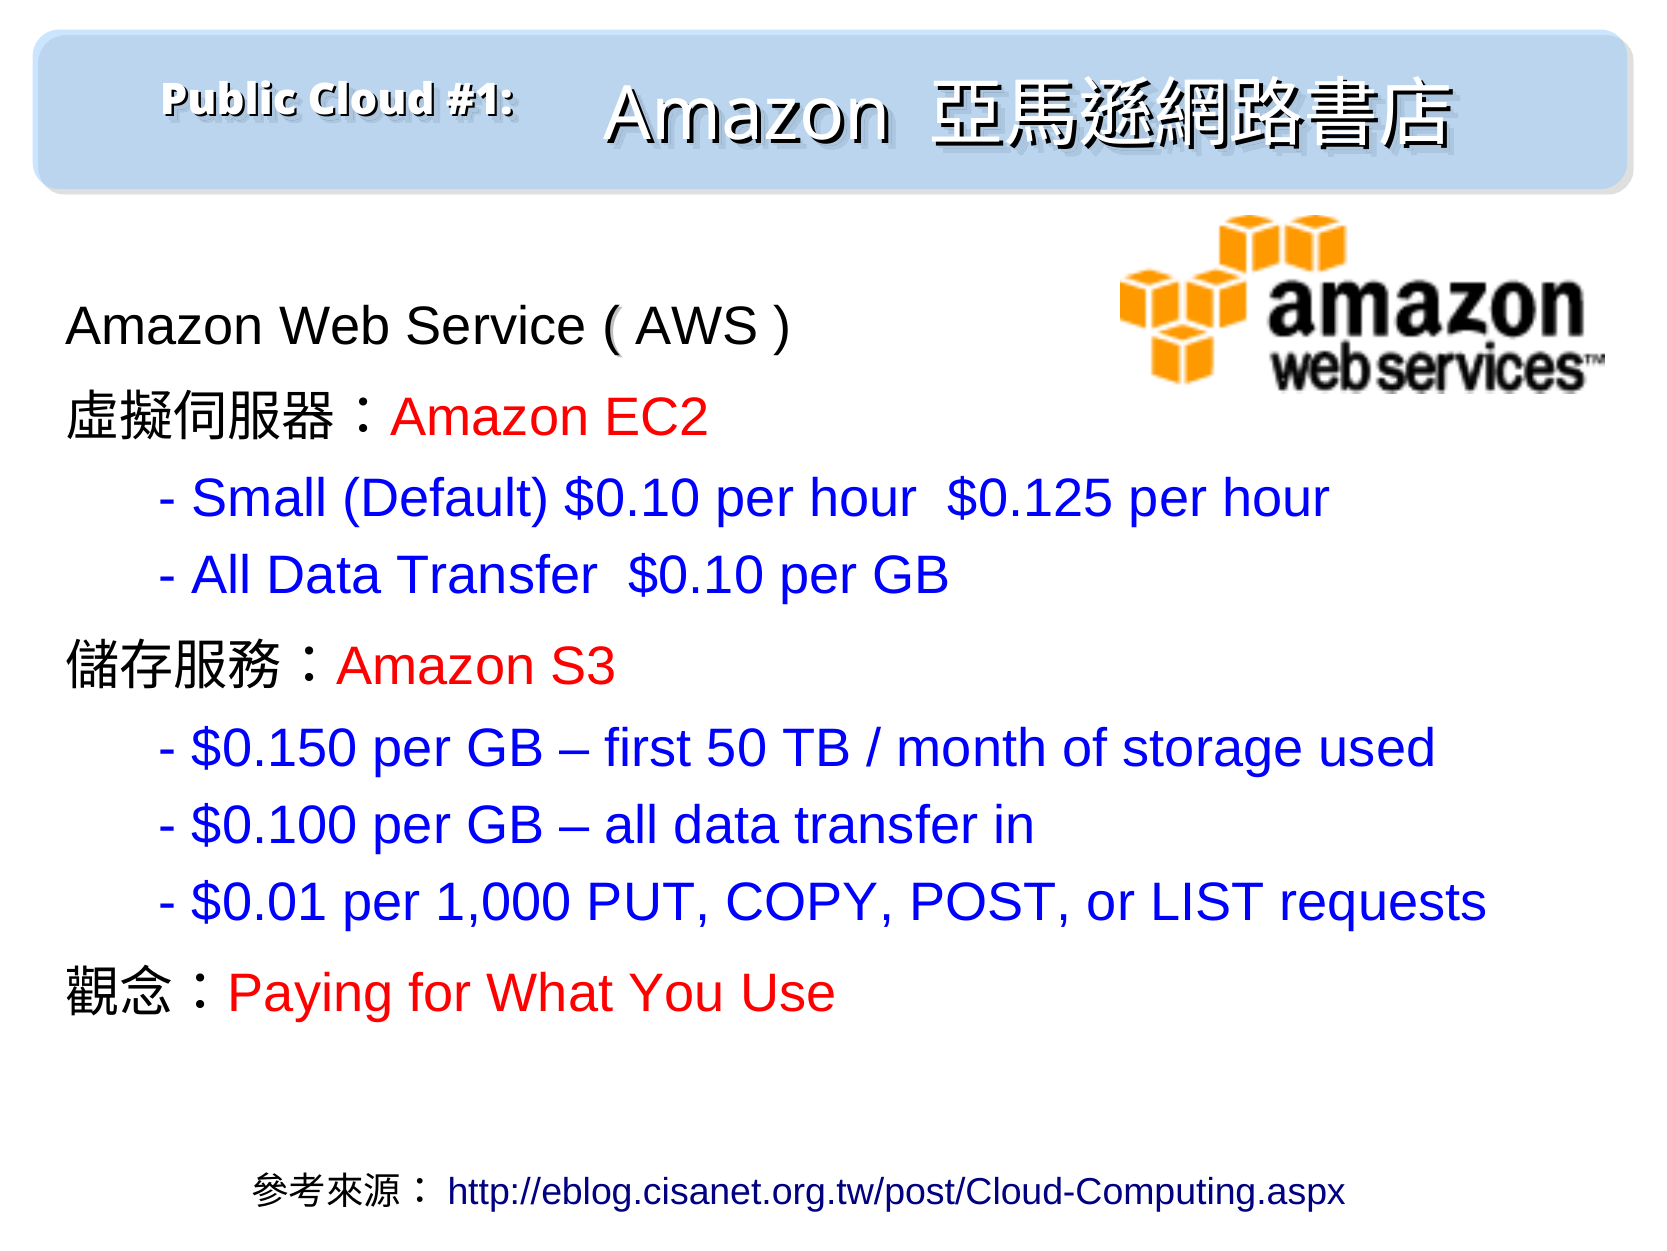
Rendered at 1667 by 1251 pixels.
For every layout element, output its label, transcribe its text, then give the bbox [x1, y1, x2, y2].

picture [1120, 215, 1605, 295]
text_box Public Cloud #1: Amazon 亞馬遜網路書店 [32, 29, 1628, 190]
list Amazon Web Service ( AWS ) 虛擬伺服器：Amazon EC2 - Small (Default) $0.10 per hour $0.125 per hour - All Data Transfer $0.10 per GB 儲存服務：Amazon S3 - $0.150 per GB – first 50 TB / month of storage used - $0.100 per GB – all data transfer in - $0.01 per 1,000 PUT, COPY, POST, or LIST requests 觀念：Paying for What You Use [64, 295, 1630, 1117]
text_box 參考來源：http://eblog.cisanet.org.tw/post/Cloud-Computing.aspx [236, 1159, 1654, 1235]
